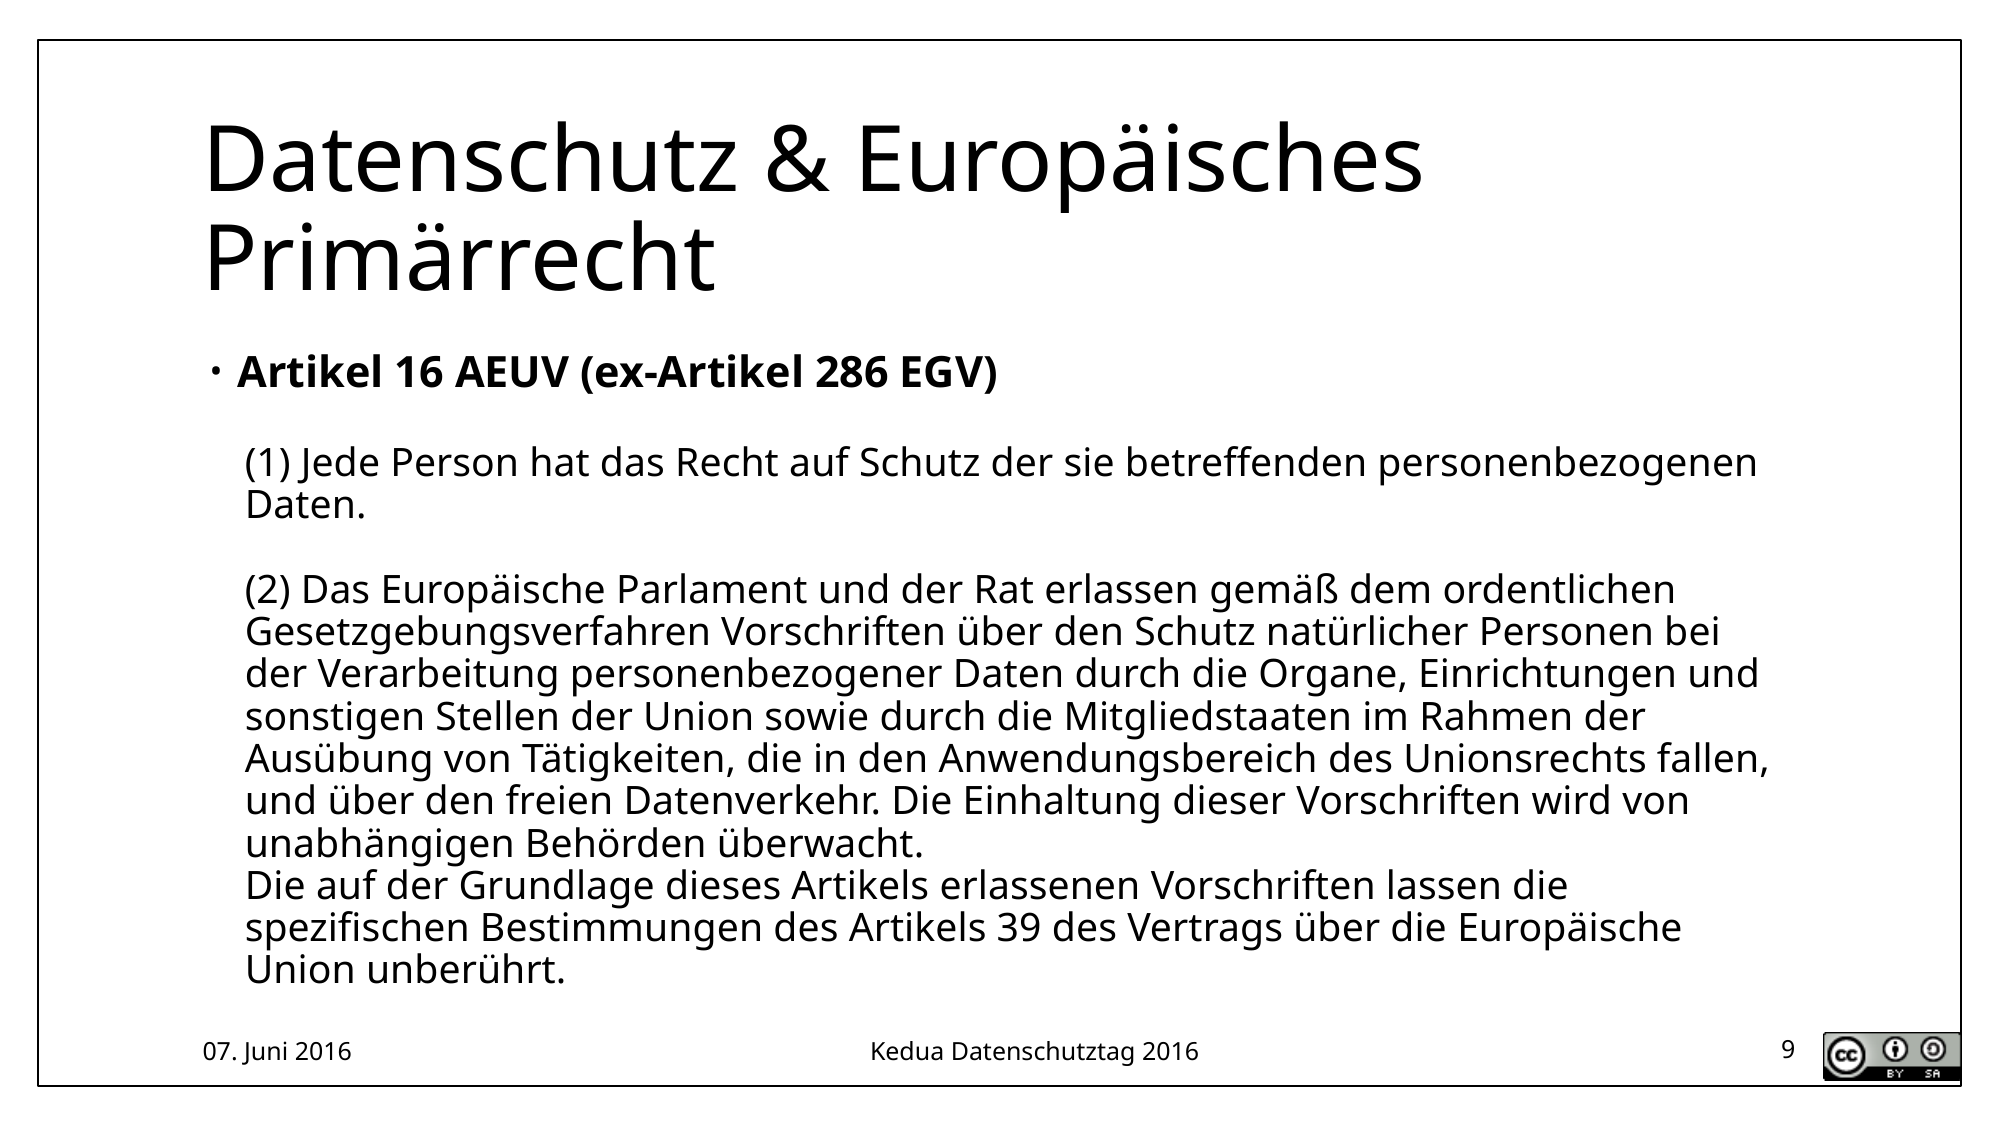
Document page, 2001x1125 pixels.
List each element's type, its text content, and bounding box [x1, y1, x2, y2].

slide_number 07. Juni 2016 [187, 1020, 570, 1081]
title Datenschutz & Europäisches Primärrecht [187, 99, 1808, 323]
list Artikel 16 AEUV (ex-Artikel 286 EGV) (1) Jede Person hat das Recht auf Schutz der sie betreffenden personenbezogenen Daten. (2) Das Europäische Parlament und der Rat erlassen gemäß dem ordentlichen Gesetzgebungsverfahren Vorschriften über den Schutz natürlicher Personen bei der Verarbeitung personenbezogener Daten durch die Organe, Einrichtungen und sonstigen Stellen der Union sowie durch die Mitgliedstaaten im Rahmen der Ausübung von Tätigkeiten, die in den Anwendungsbereich des Unionsrechts fallen, und über den freien Datenverkehr. Die Einhaltung dieser Vorschriften wird von unabhängigen Behörden überwacht. Die auf der Grundlage dieses Artikels erlassenen Vorschriften lassen die spezifischen Bestimmungen des Artikels 39 des Vertrags über die Europäische Union unberührt. [187, 337, 1808, 1000]
footer Kedua Datenschutztag 2016 [647, 1020, 1422, 1081]
slide_number <Foliennummer> [1530, 1020, 1811, 1081]
picture [1823, 1032, 1962, 1081]
